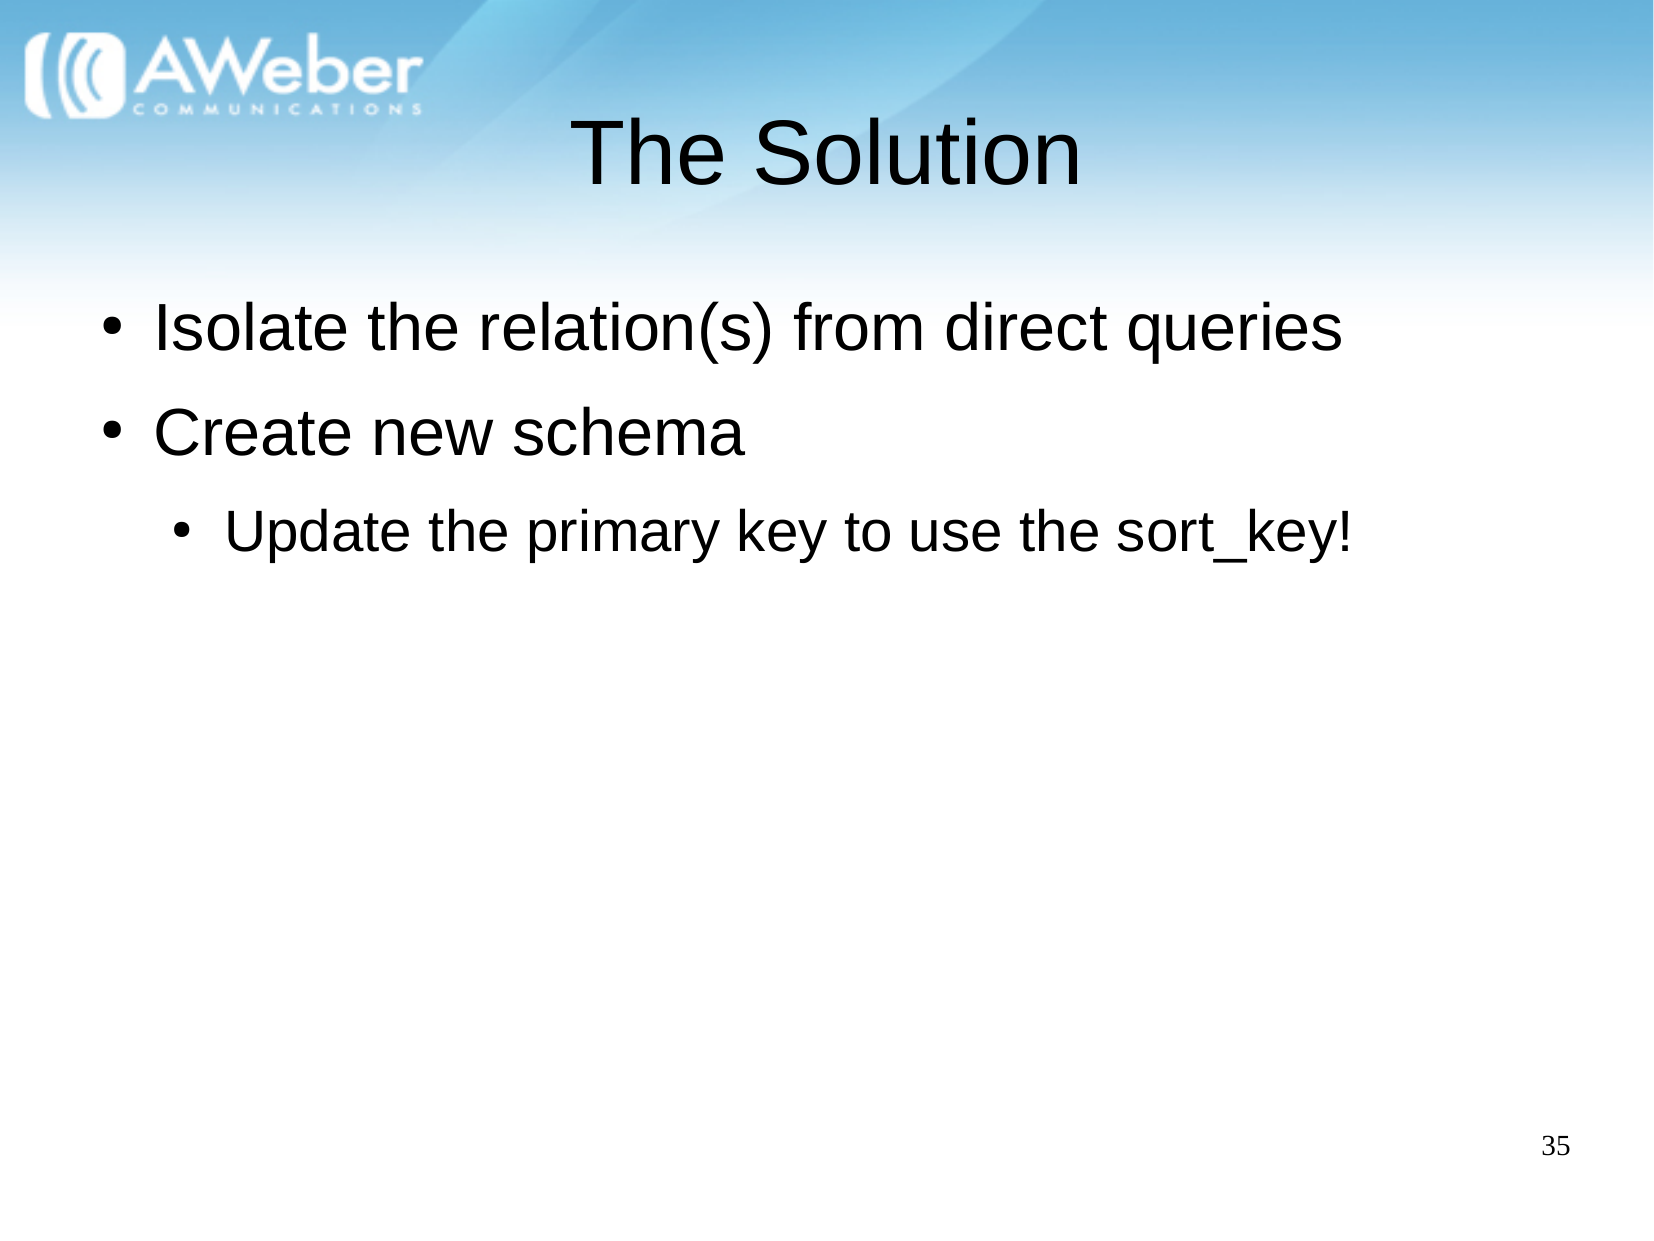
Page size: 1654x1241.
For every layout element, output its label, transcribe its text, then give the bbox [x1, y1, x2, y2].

list Isolate the relation(s) from direct queries Create new schema Update the primary key to use the sort_key! [82, 290, 1571, 1109]
picture [0, 0, 1654, 376]
title The Solution [82, 49, 1571, 257]
